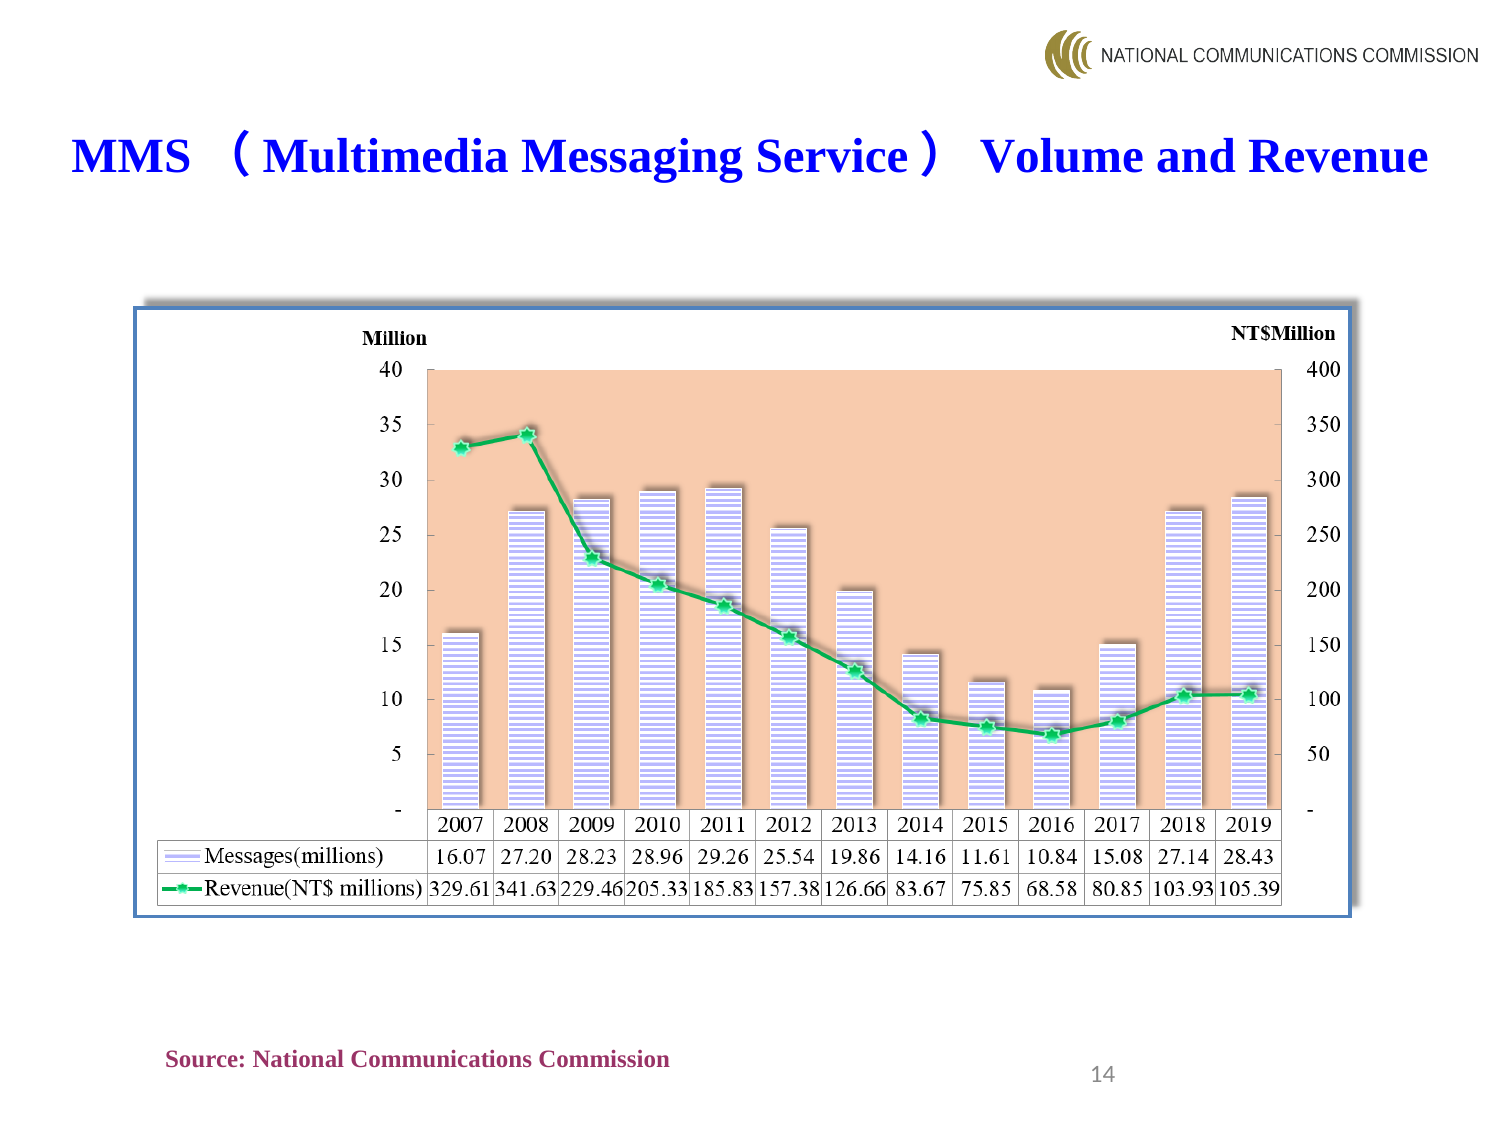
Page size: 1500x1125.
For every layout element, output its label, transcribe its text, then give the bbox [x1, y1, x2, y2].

text_box Source: National Communications Commission [0, 1035, 703, 1081]
text_box MMS（Multimedia Messaging Service）Volume and Revenue [0, 90, 1500, 216]
text_box [1074, 1042, 1426, 1103]
picture [133, 290, 1367, 918]
picture [1045, 30, 1479, 79]
